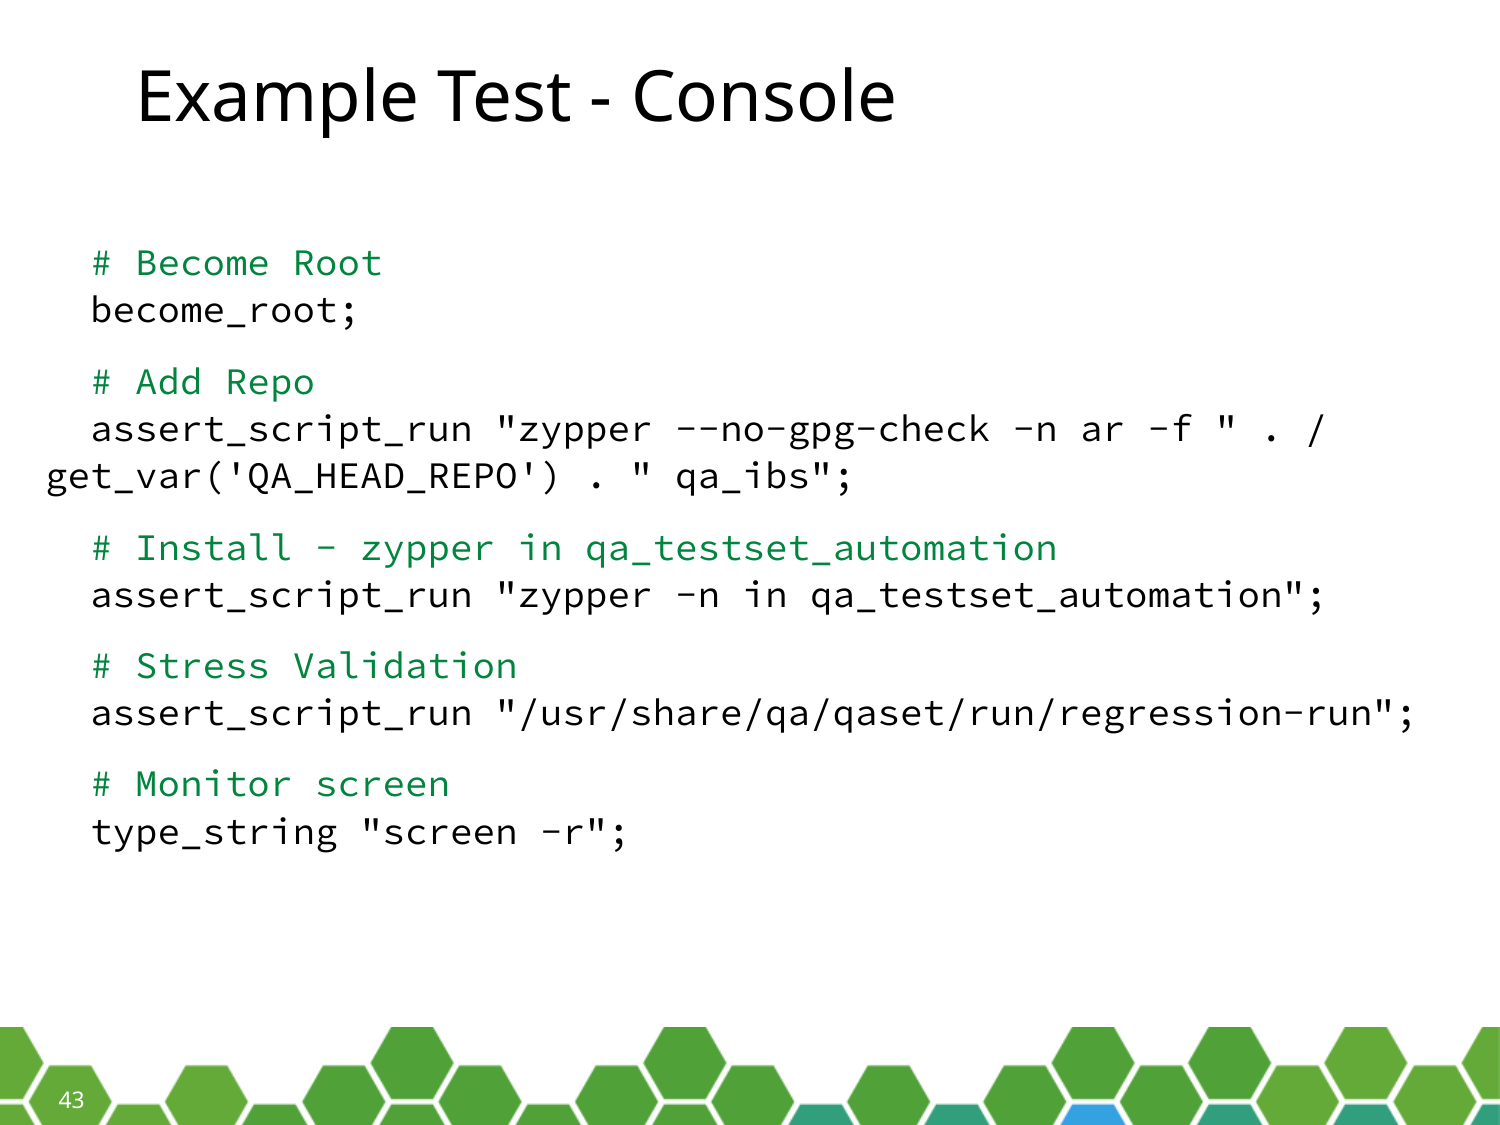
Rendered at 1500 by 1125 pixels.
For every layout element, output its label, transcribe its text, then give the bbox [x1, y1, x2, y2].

list # Become Root become_root; # Add Repo assert_script_run "zypper --no-gpg-check -n ar -f " . / get_var('QA_HEAD_REPO') . " qa_ibs"; # Install - zypper in qa_testset_automation assert_script_run "zypper -n in qa_testset_automation"; # Stress Validation assert_script_run "/usr/share/qa/qaset/run/regression-run"; # Monitor screen type_string "screen -r"; [45, 238, 1486, 892]
title Example Test - Console [135, 12, 1372, 175]
picture [0, 1027, 1500, 1125]
